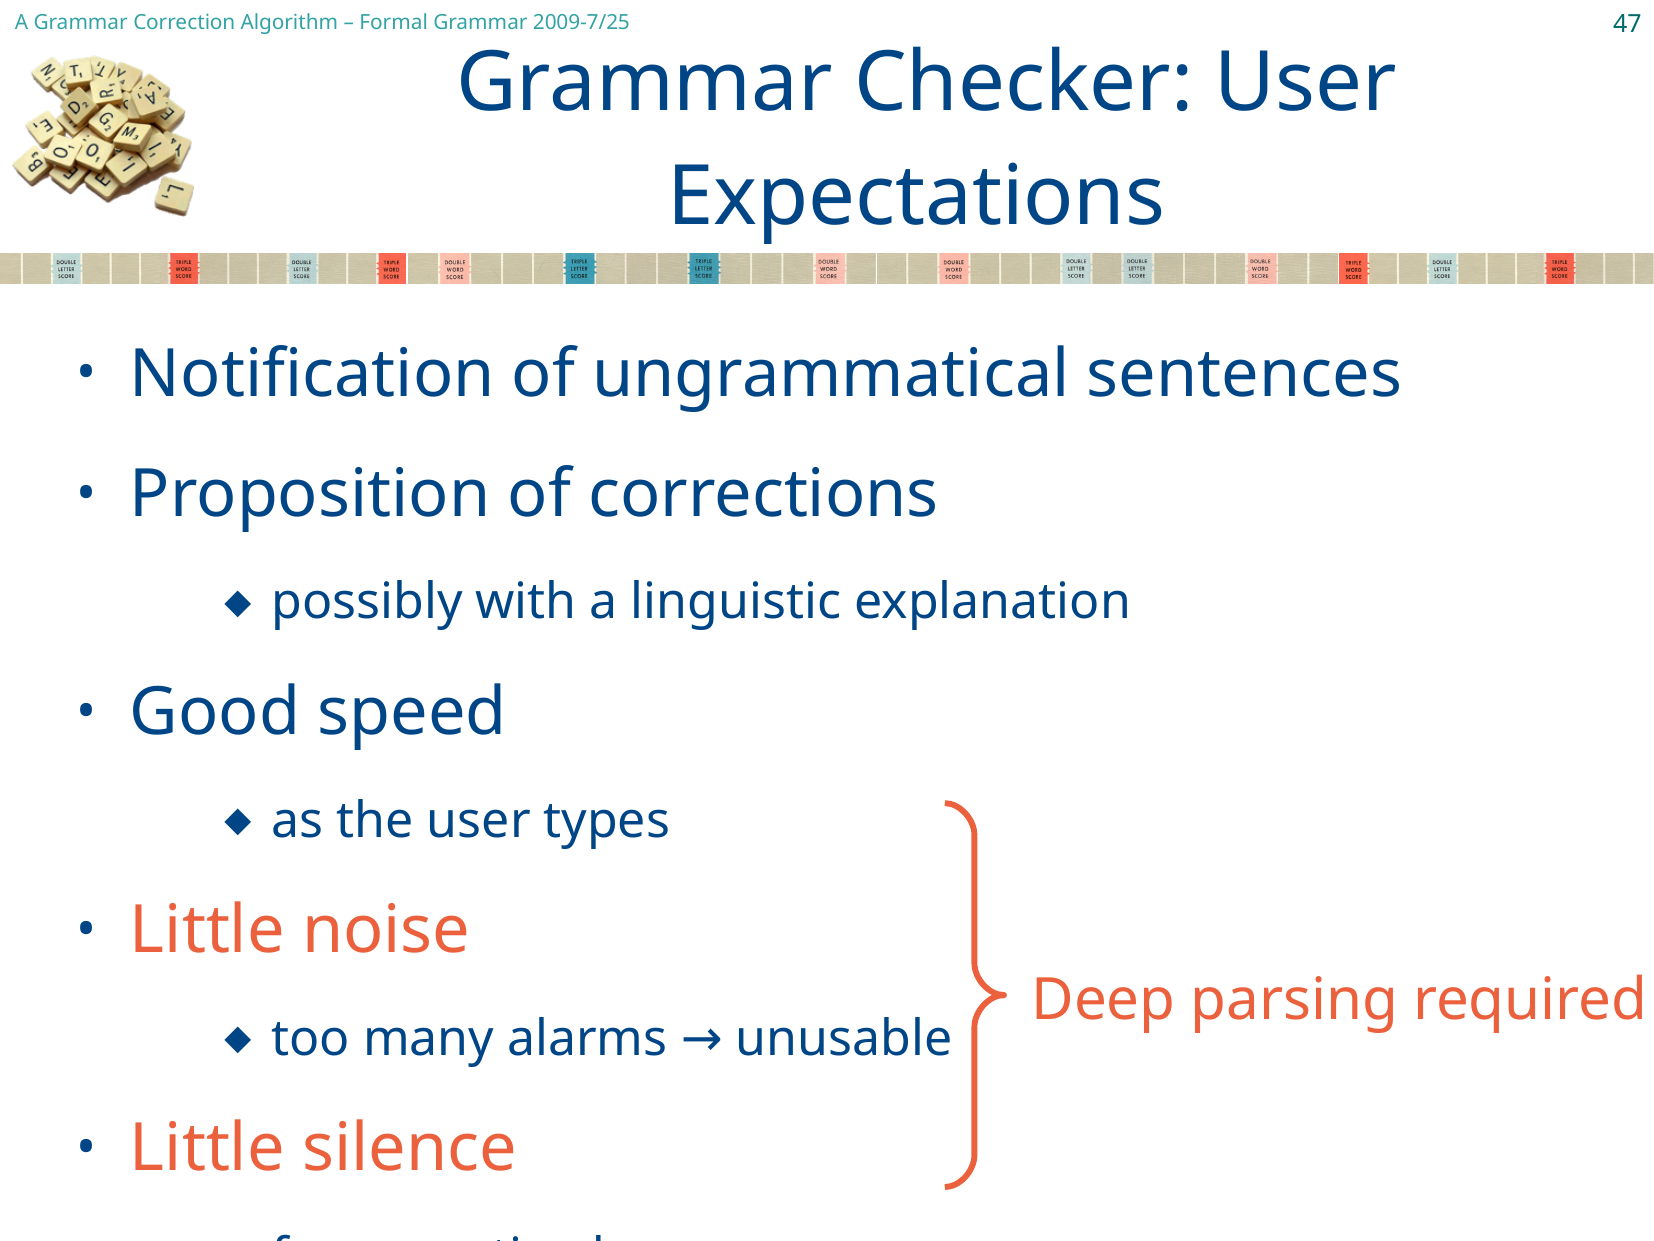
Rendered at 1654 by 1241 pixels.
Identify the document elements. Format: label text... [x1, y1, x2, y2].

picture [11, 53, 195, 219]
picture [408, 253, 876, 284]
picture [0, 253, 406, 284]
picture [877, 253, 1338, 284]
picture [1339, 253, 1654, 284]
text_box Deep parsing required [1016, 950, 1624, 1036]
list Notification of ungrammatical sentences Proposition of corrections possibly with a linguistic explanation Good speed as the user types Little noise too many alarms → unusable Little silence few unnoticed errors [59, 324, 1625, 1211]
title Grammar Checker: User Expectations [218, 31, 1636, 239]
